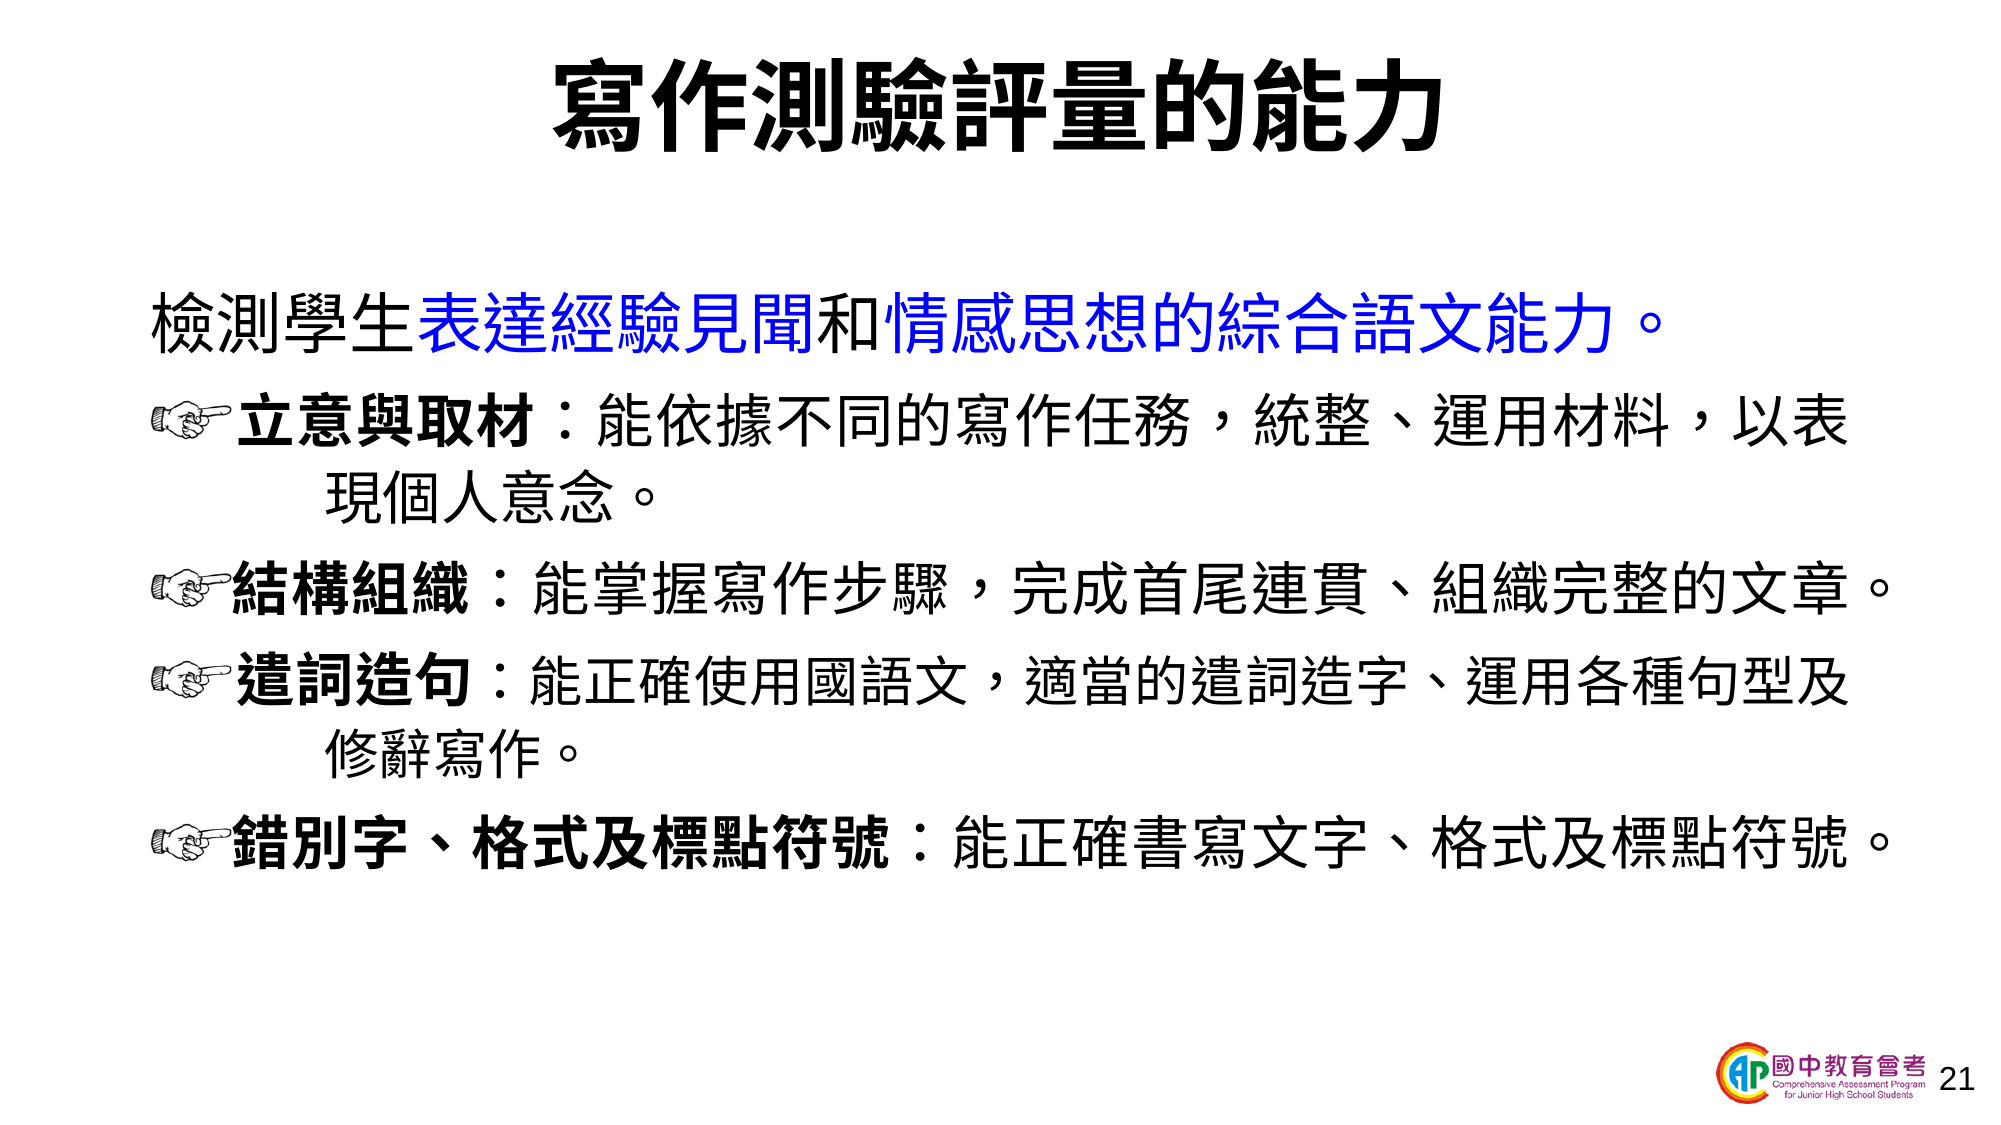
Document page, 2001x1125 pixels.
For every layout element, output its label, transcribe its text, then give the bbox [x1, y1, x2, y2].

title 寫作測驗評量的能力 [137, 2, 1863, 220]
list 檢測學生表達經驗見聞和情感思想的綜合語文能力。 立意與取材：能依據不同的寫作任務，統整、運用材料，以表現個人意念。 結構組織：能掌握寫作步驟，完成首尾連貫、組織完整的文章。 遣詞造句：能正確使用國語文，適當的遣詞造字、運用各種句型及修辭寫作。 錯別字、格式及標點符號：能正確書寫文字、格式及標點符號。 [134, 282, 1866, 1105]
text_box 21 [1923, 1047, 2000, 1108]
